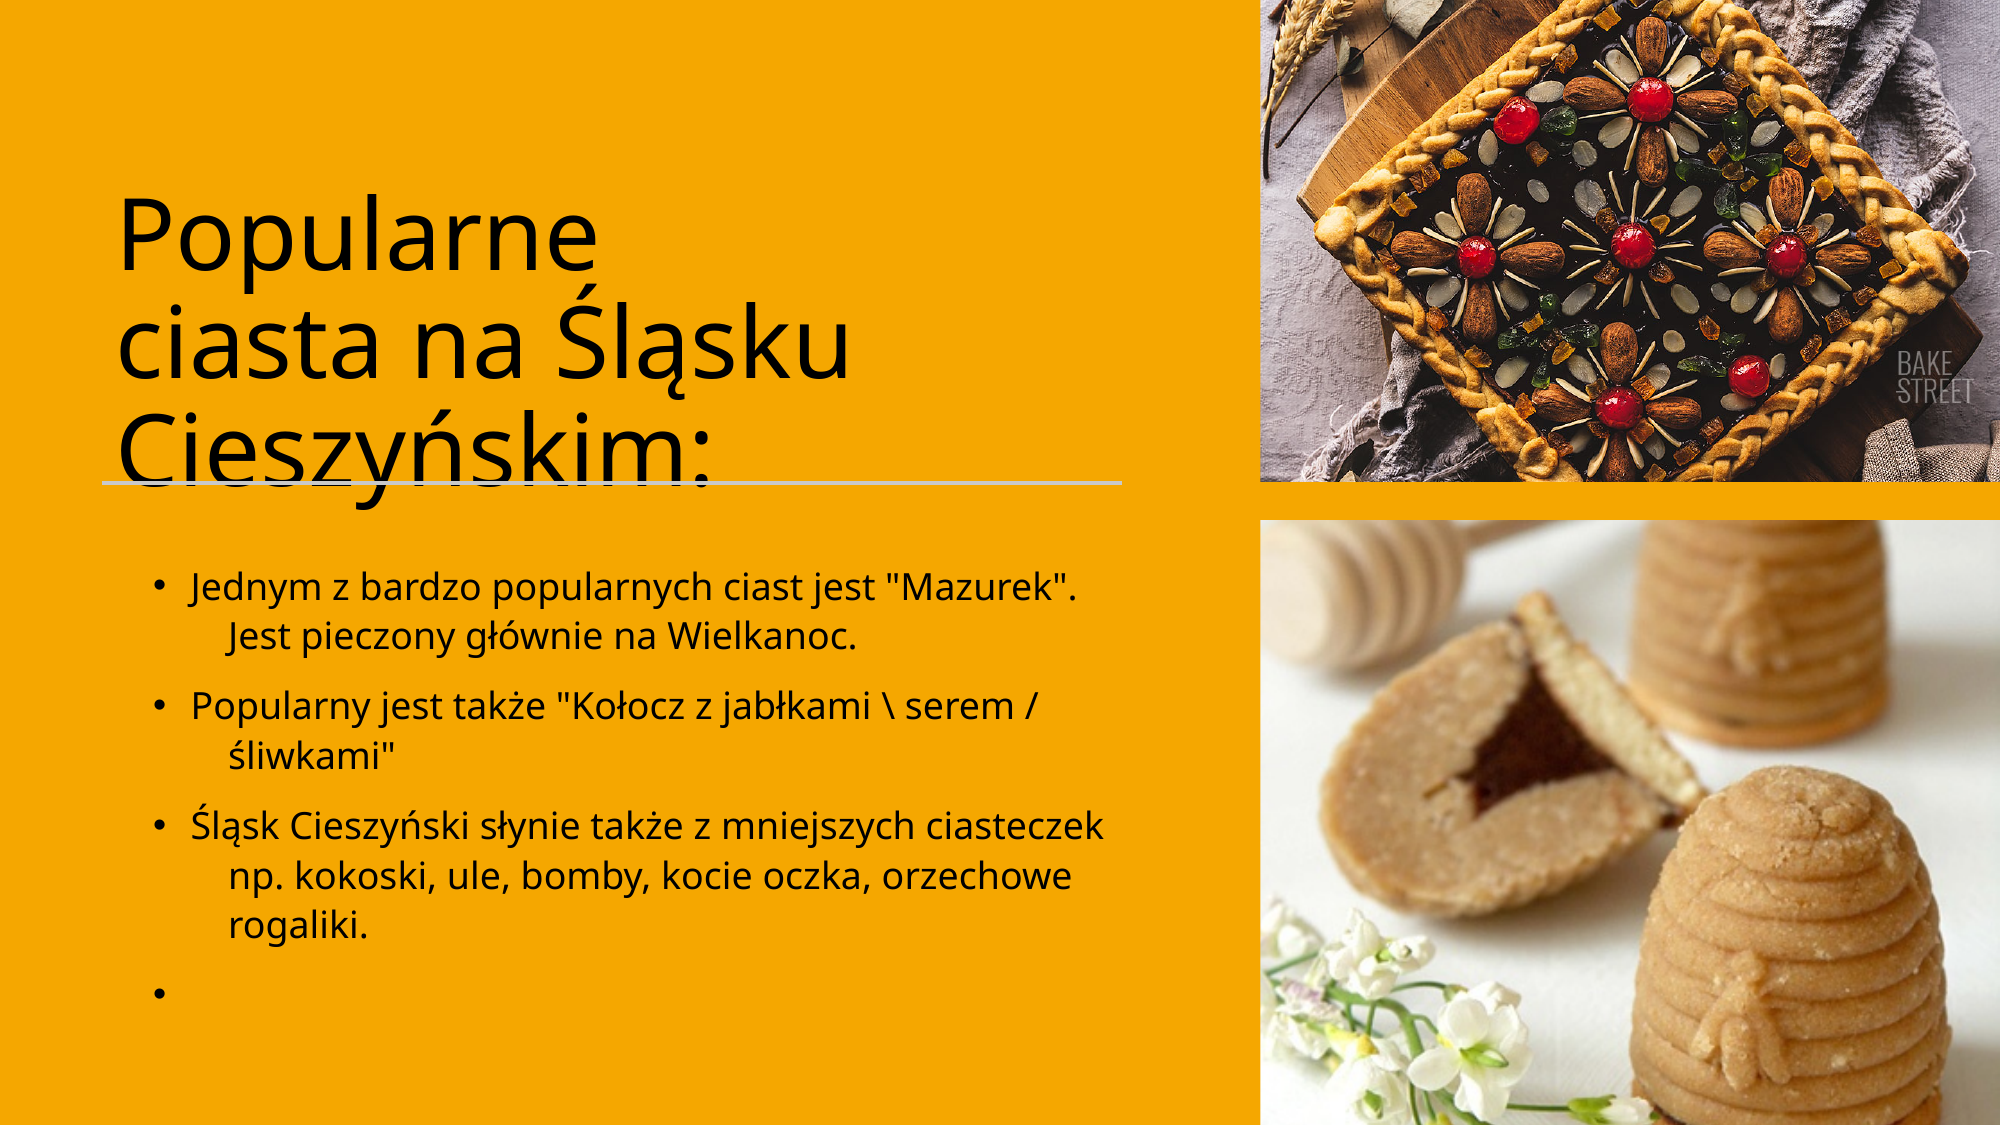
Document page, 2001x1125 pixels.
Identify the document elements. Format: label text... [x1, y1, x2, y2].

picture [1260, 520, 2000, 1125]
title Popularne ciasta na Śląsku Cieszyńskim: [100, 176, 1130, 429]
text_box [0, 0, 2000, 1125]
list Jednym z bardzo popularnych ciast jest "Mazurek". Jest pieczony głównie na Wielkanoc. Popularny jest także "Kołocz z jabłkami \ serem / śliwkami" Śląsk Cieszyński słynie także z mniejszych ciasteczek np. kokoski, ule, bomby, kocie oczka, orzechowe rogaliki. [100, 550, 1130, 1015]
picture [1260, 0, 2000, 482]
